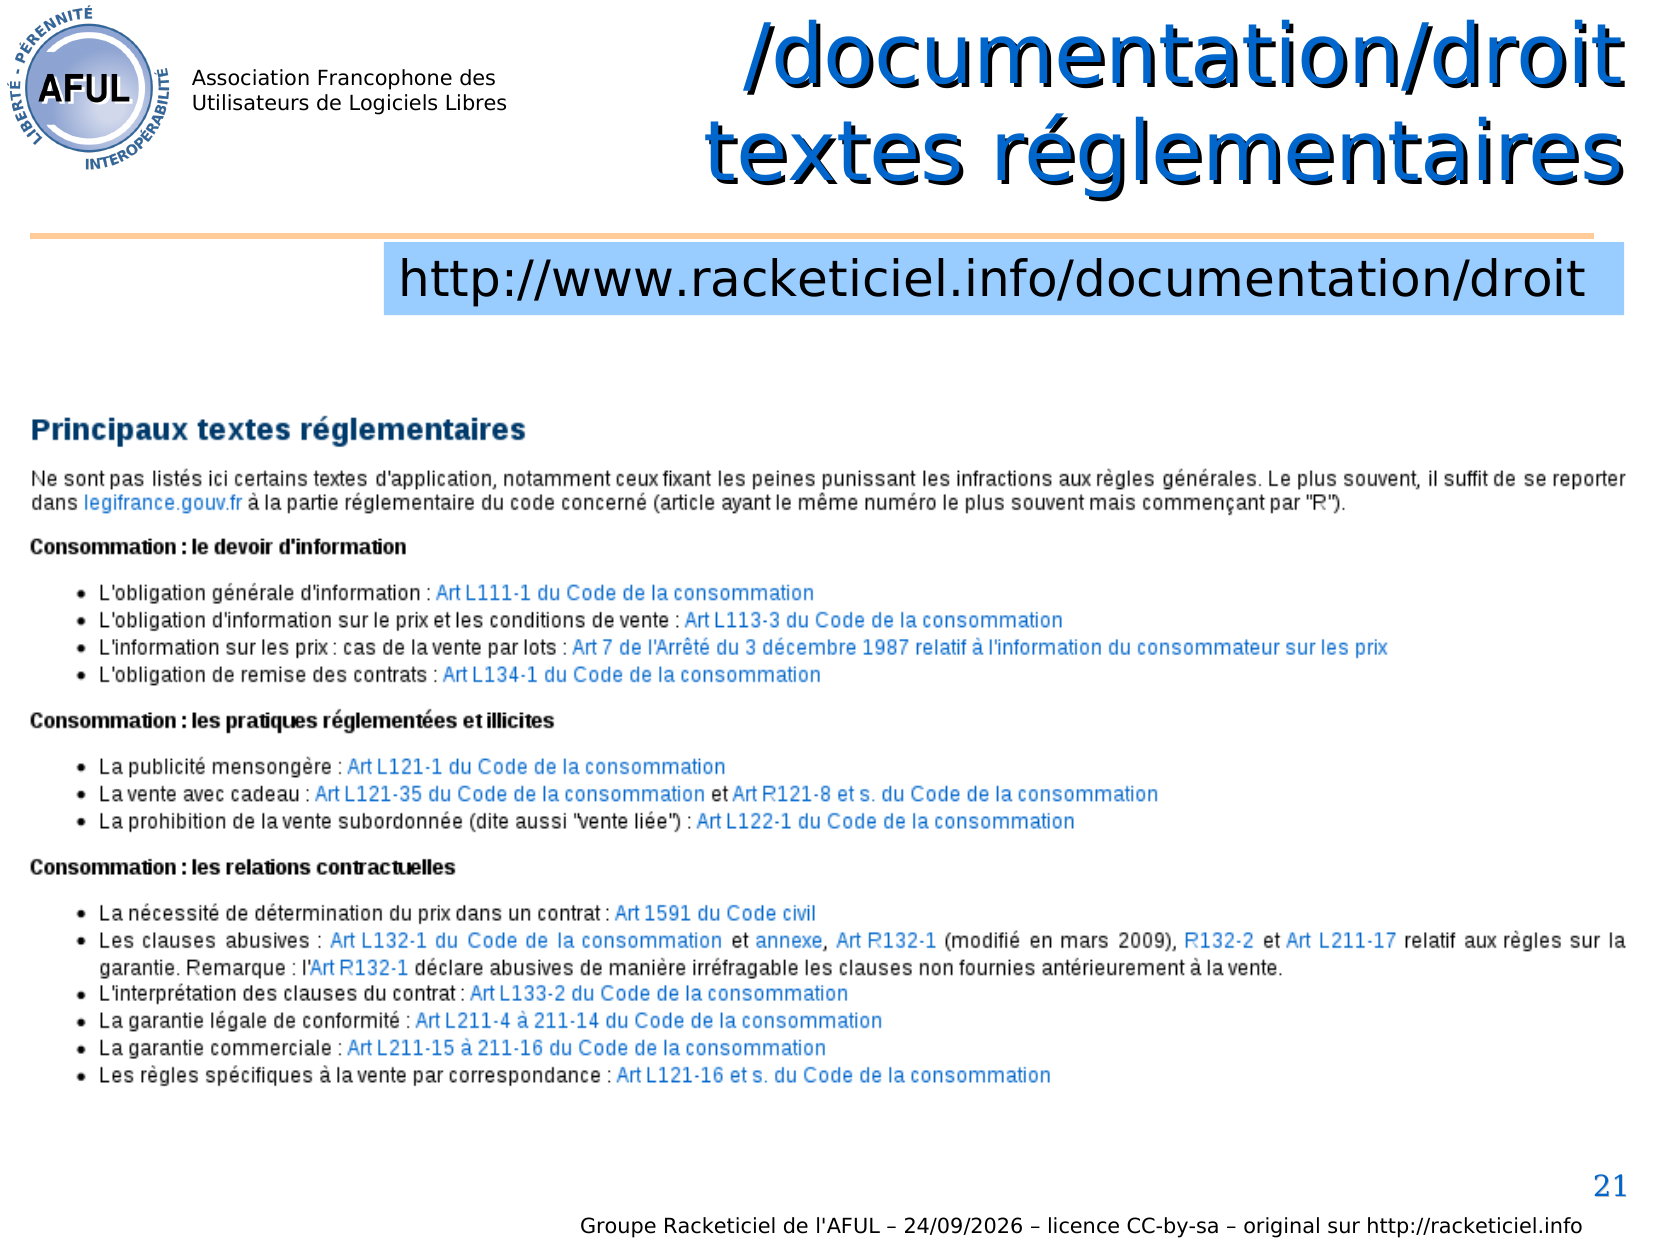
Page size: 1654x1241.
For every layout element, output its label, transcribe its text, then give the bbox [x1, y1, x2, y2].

picture [26, 413, 1636, 1093]
title /documentation/droit textes réglementaires [501, 6, 1625, 201]
text_box http://www.racketiciel.info/documentation/droit [383, 242, 1625, 316]
picture [0, 0, 178, 178]
